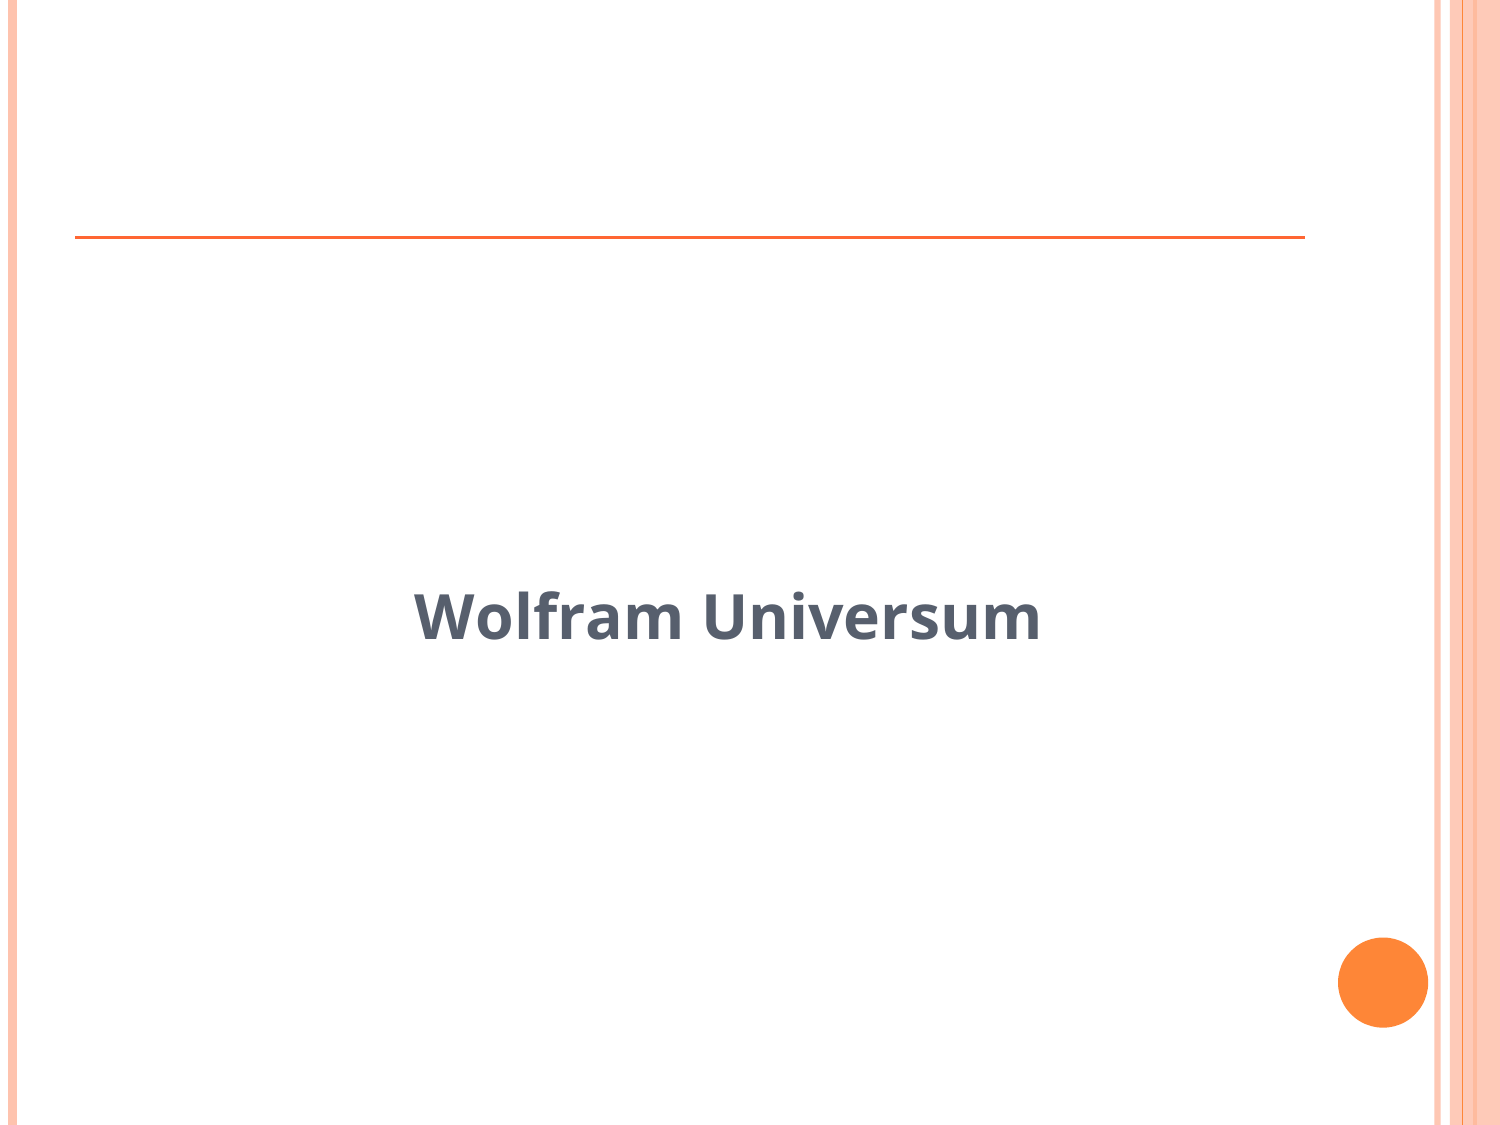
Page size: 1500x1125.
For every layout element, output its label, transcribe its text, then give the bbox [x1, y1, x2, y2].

title Wolfram Universum [52, 529, 1407, 703]
